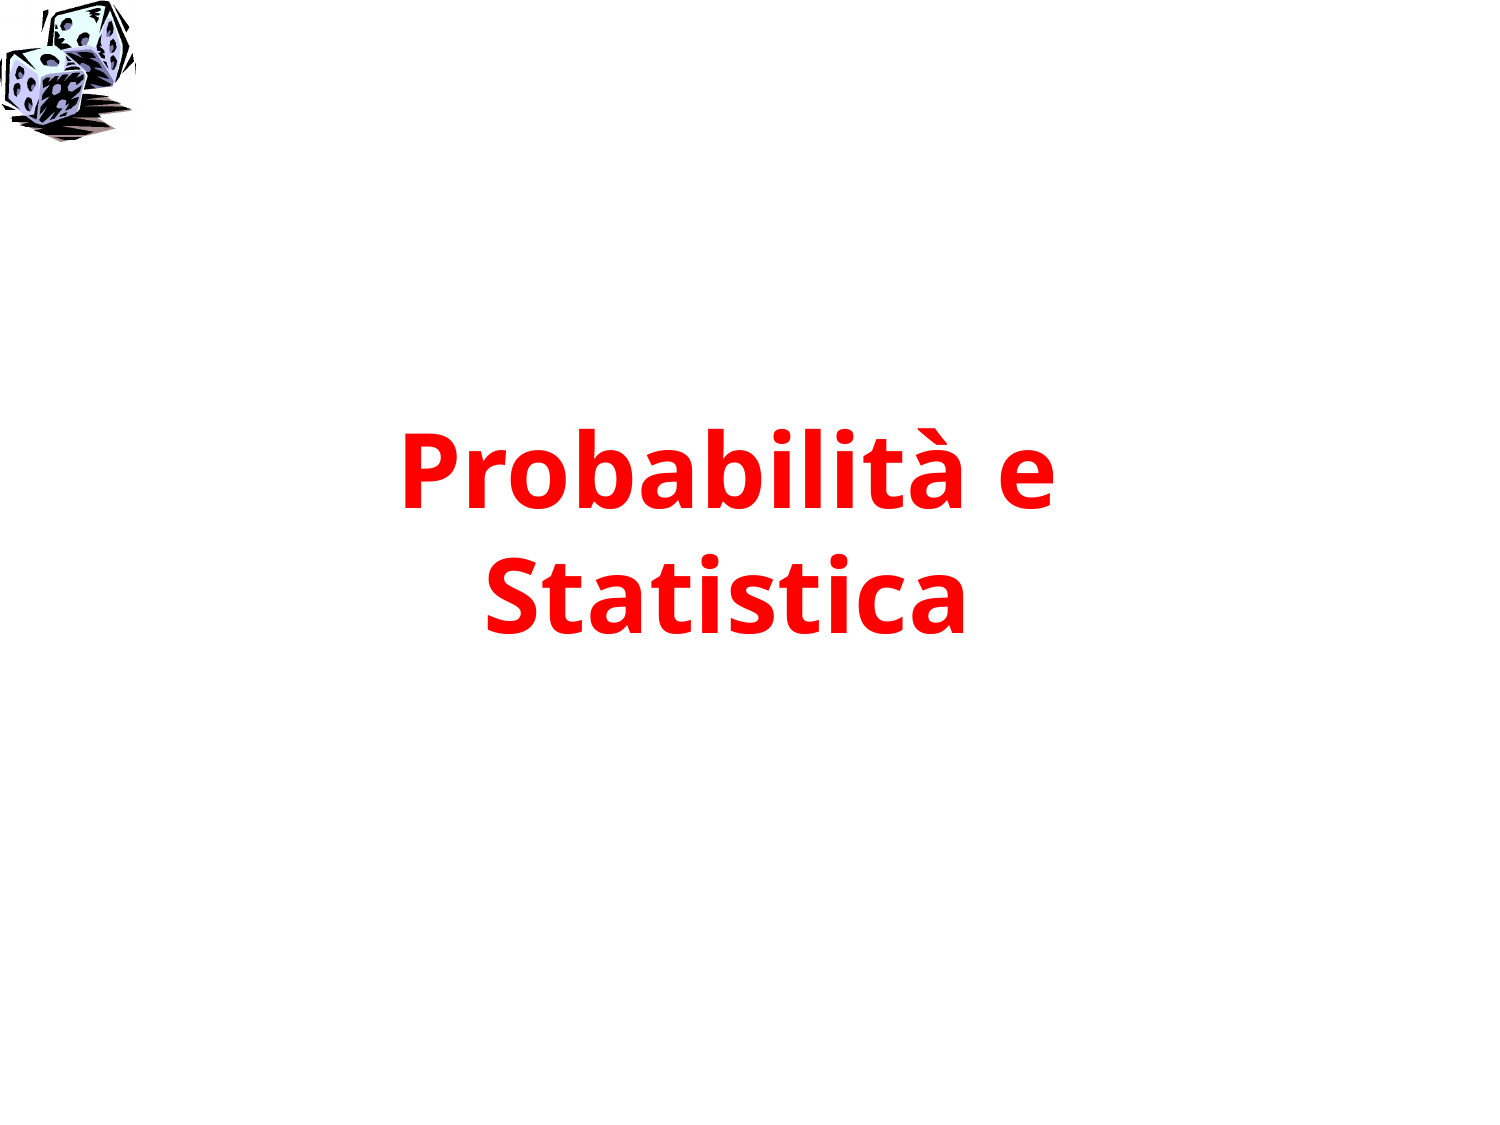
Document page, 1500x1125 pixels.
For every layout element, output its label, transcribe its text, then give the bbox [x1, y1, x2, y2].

title Probabilità e Statistica [216, 397, 1239, 760]
picture [0, 0, 136, 143]
